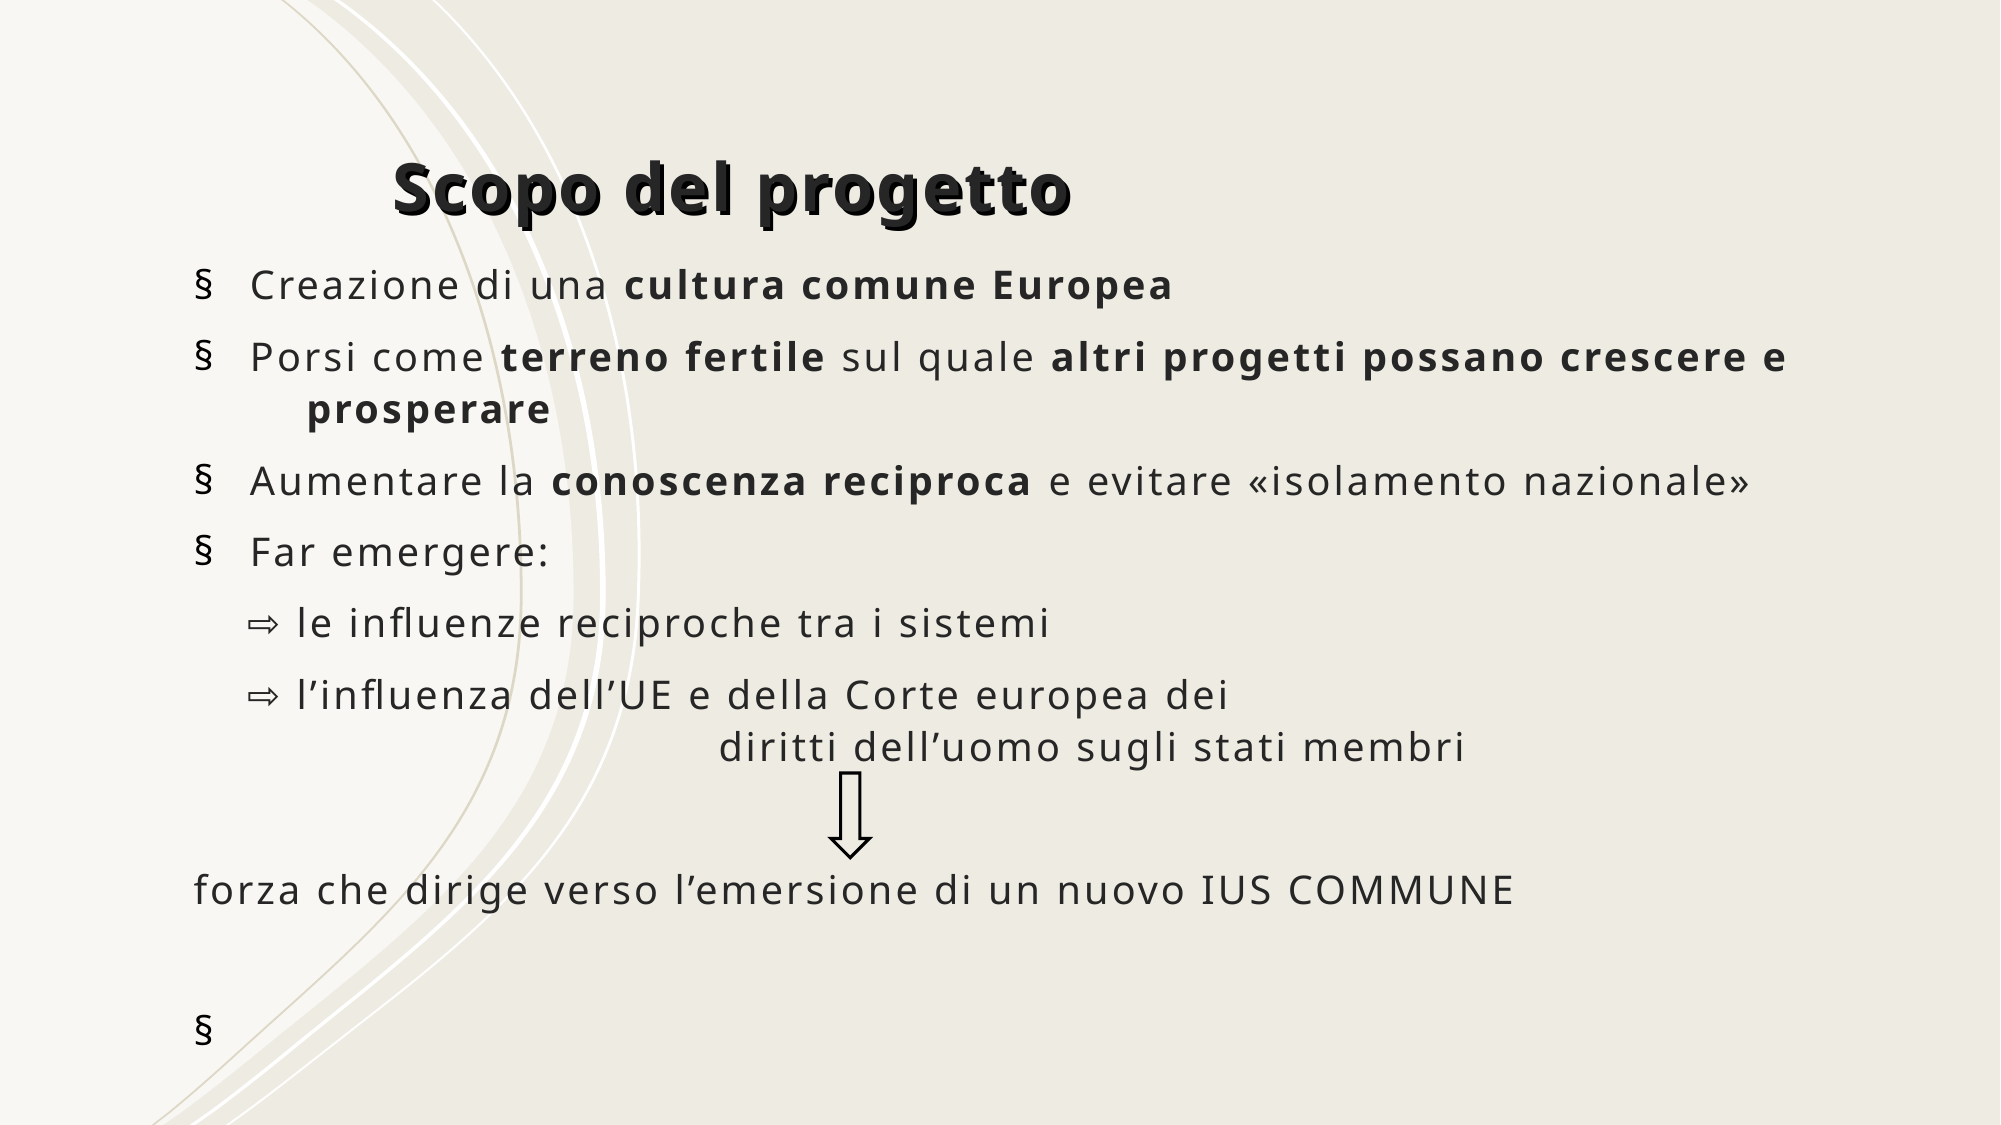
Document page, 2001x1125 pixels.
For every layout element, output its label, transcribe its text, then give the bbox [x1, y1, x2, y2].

subtitle Creazione di una cultura comune Europea Porsi come terreno fertile sul quale altri progetti possano crescere e prosperare Aumentare la conoscenza reciproca e evitare «isolamento nazionale» Far emergere: ⇨ le influenze reciproche tra i sistemi ⇨ l’influenza dell’UE e della Corte europea dei diritti dell’uomo sugli stati membri forza che dirige verso l’emersione di un nuovo IUS COMMUNE [175, 237, 1922, 985]
title Scopo del progetto [374, 110, 1922, 197]
